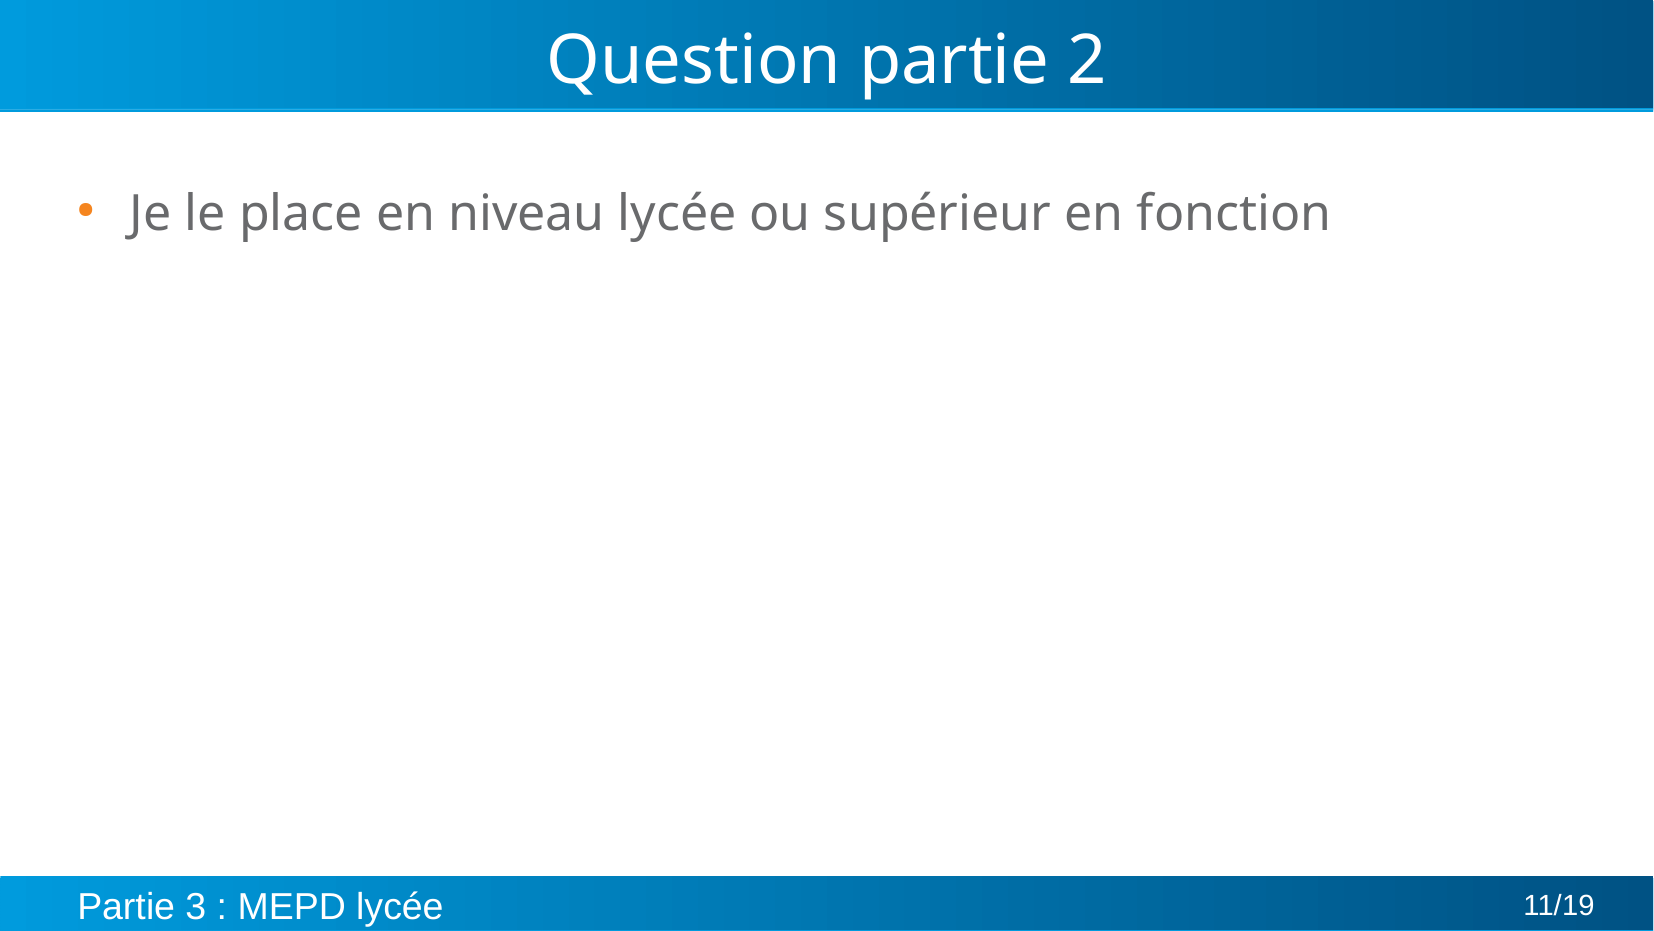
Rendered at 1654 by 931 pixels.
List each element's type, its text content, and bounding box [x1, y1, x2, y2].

list Je le place en niveau lycée ou supérieur en fonction [59, 177, 1595, 768]
text_box Partie 3 : MEPD lycée [62, 878, 459, 931]
title Question partie 2 [59, 17, 1595, 97]
